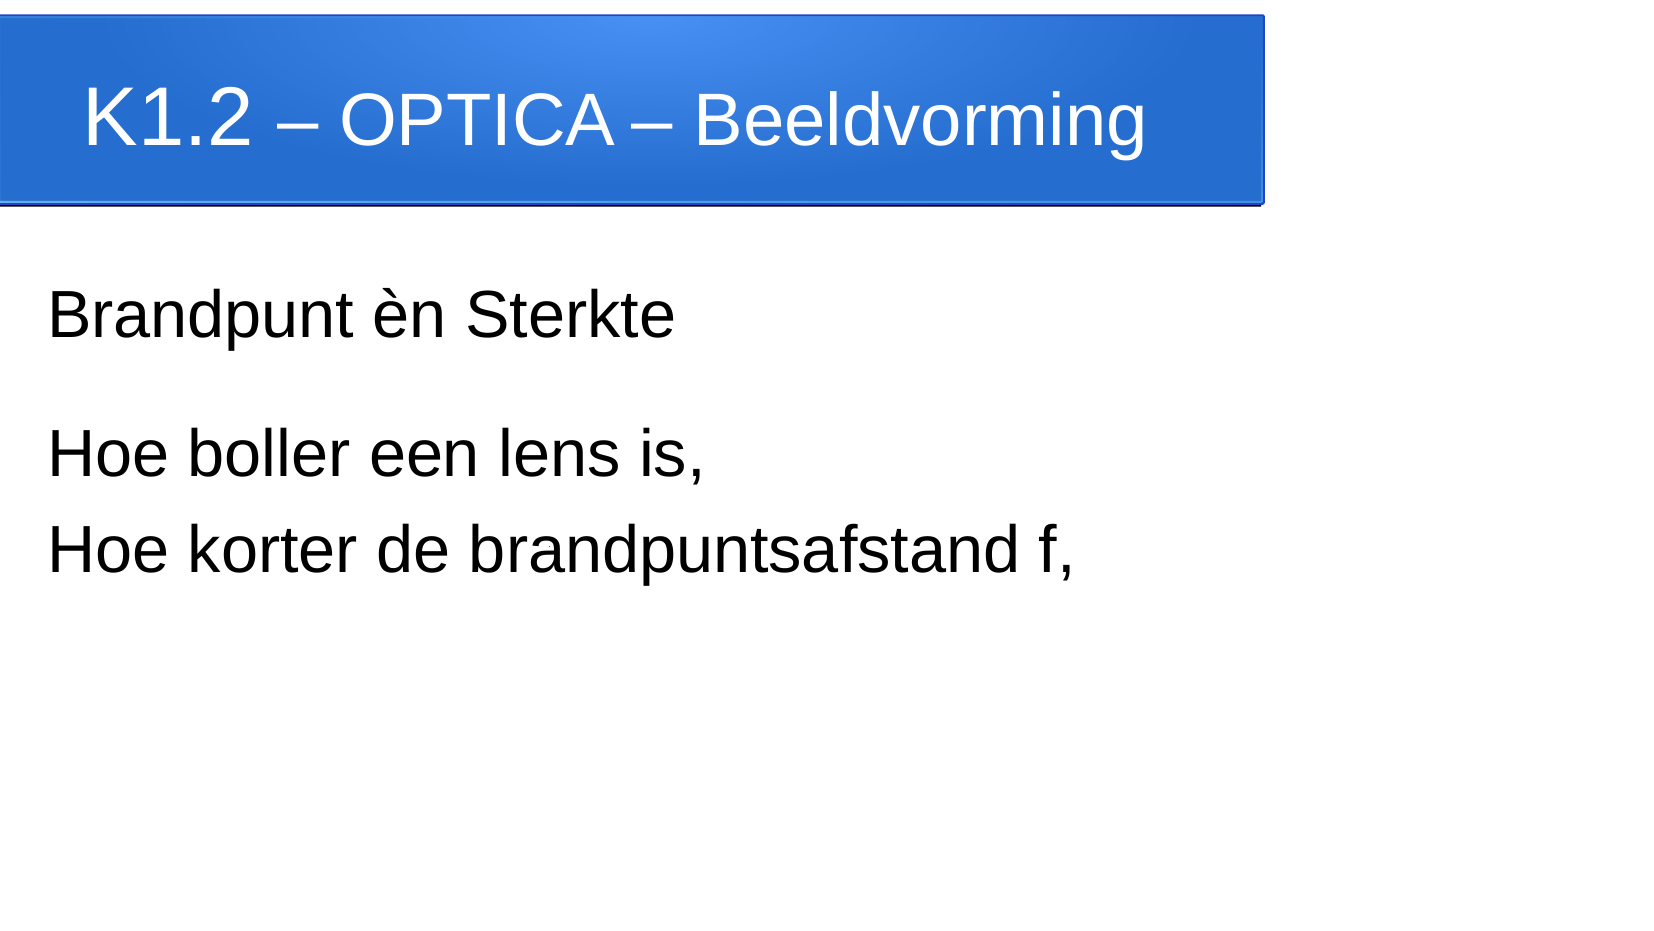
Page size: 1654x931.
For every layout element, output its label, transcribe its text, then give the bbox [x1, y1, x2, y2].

subtitle Brandpunt èn Sterkte Hoe boller een lens is, Hoe korter de brandpuntsafstand f, [47, 236, 1607, 922]
title K1.2 – OPTICA – Beeldvorming [82, 35, 1235, 189]
